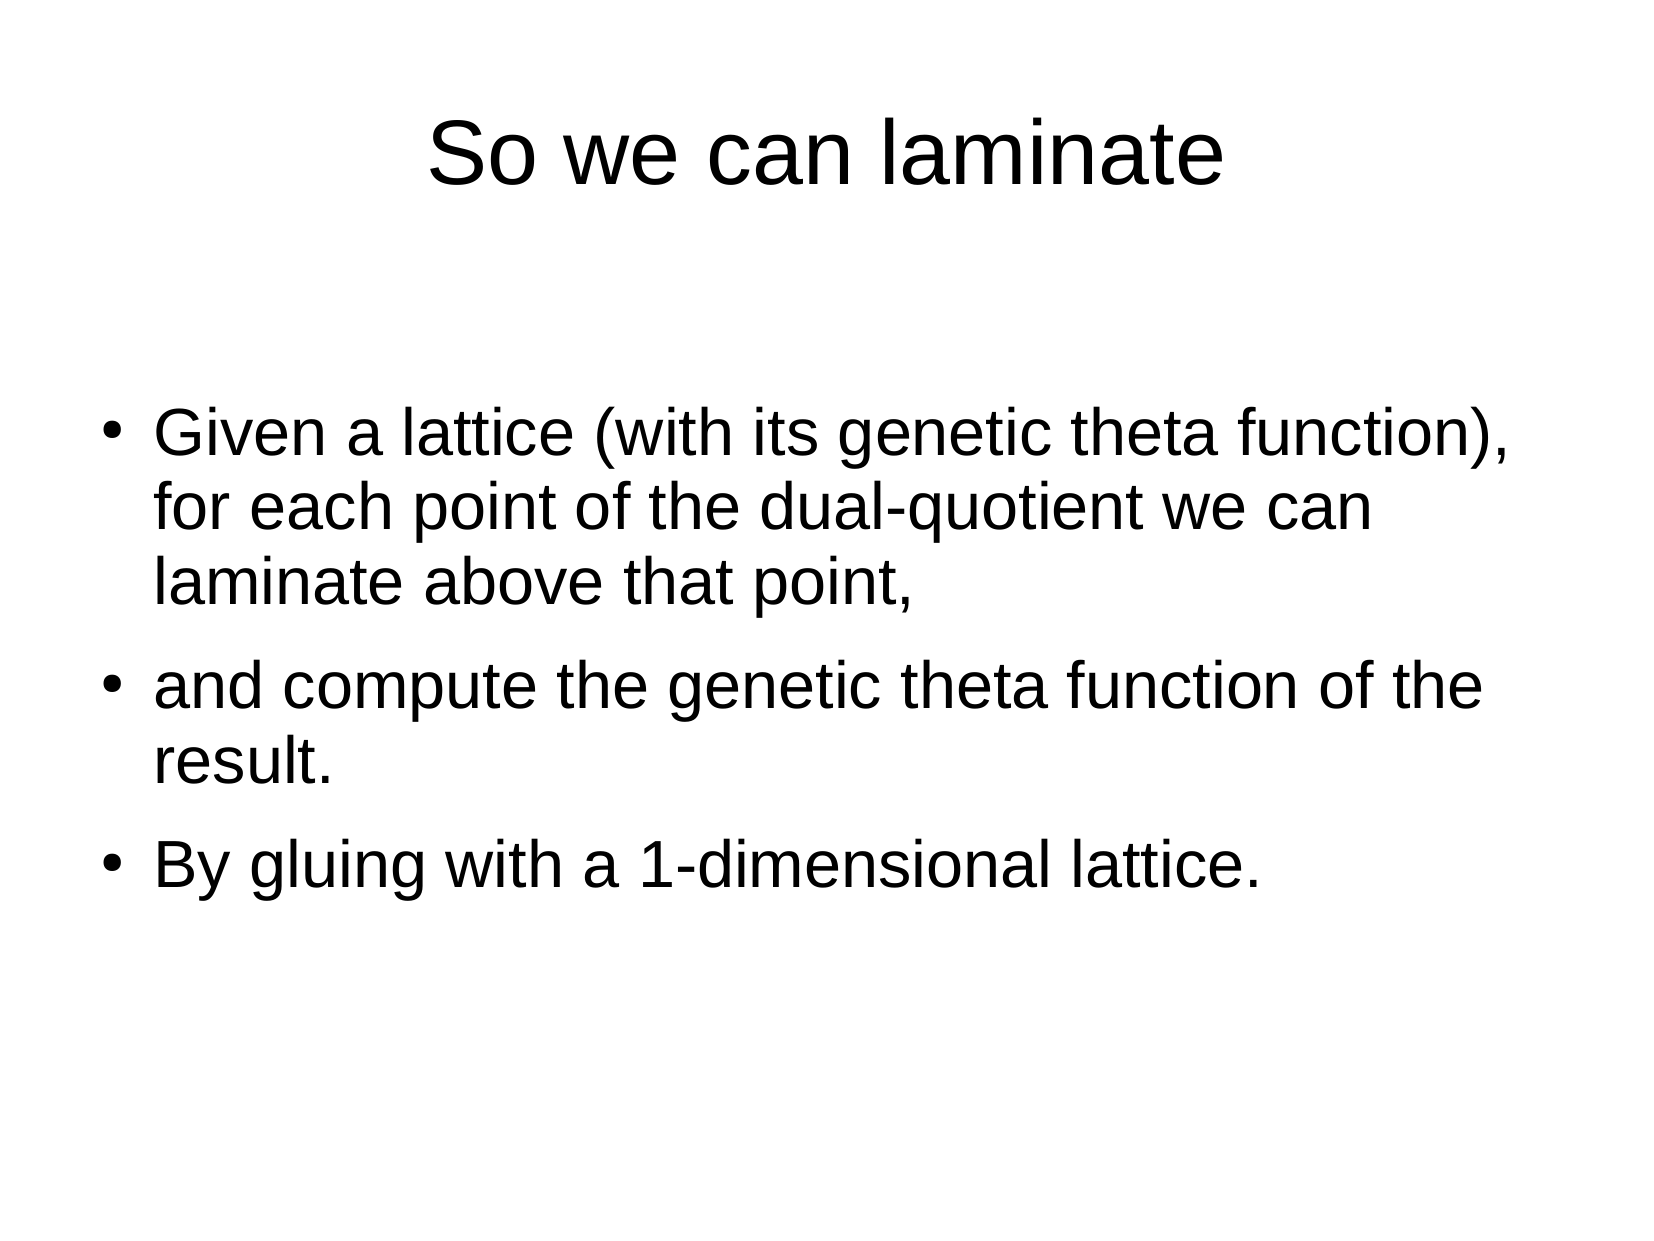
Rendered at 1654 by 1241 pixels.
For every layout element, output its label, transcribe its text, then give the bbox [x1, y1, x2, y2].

list Given a lattice (with its genetic theta function), for each point of the dual-quotient we can laminate above that point, and compute the genetic theta function of the result. By gluing with a 1-dimensional lattice. [82, 290, 1571, 1109]
title So we can laminate [82, 49, 1571, 257]
